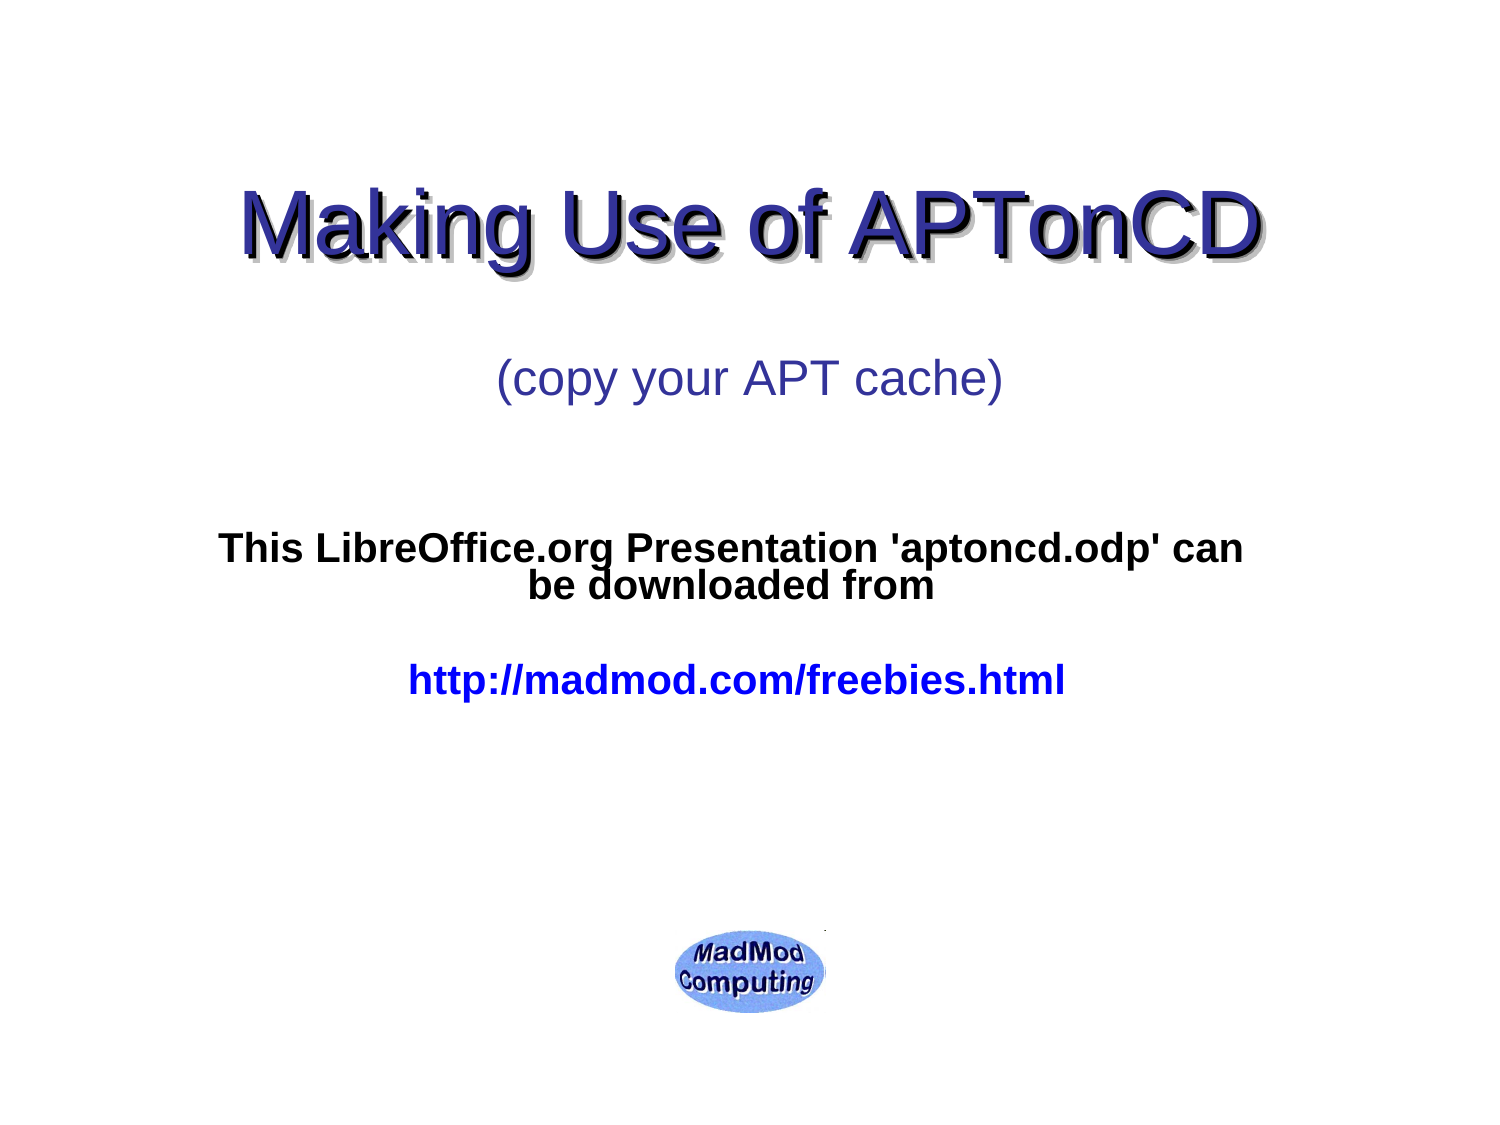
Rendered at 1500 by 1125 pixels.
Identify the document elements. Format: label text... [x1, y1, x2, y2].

title Making Use of APTonCD [112, 162, 1388, 284]
picture [675, 930, 826, 1013]
subtitle This LibreOffice.org Presentation 'aptoncd.odp' can be downloaded from http://madmod.com/freebies.html [112, 525, 1276, 720]
text_box (copy your APT cache) [112, 337, 1388, 413]
